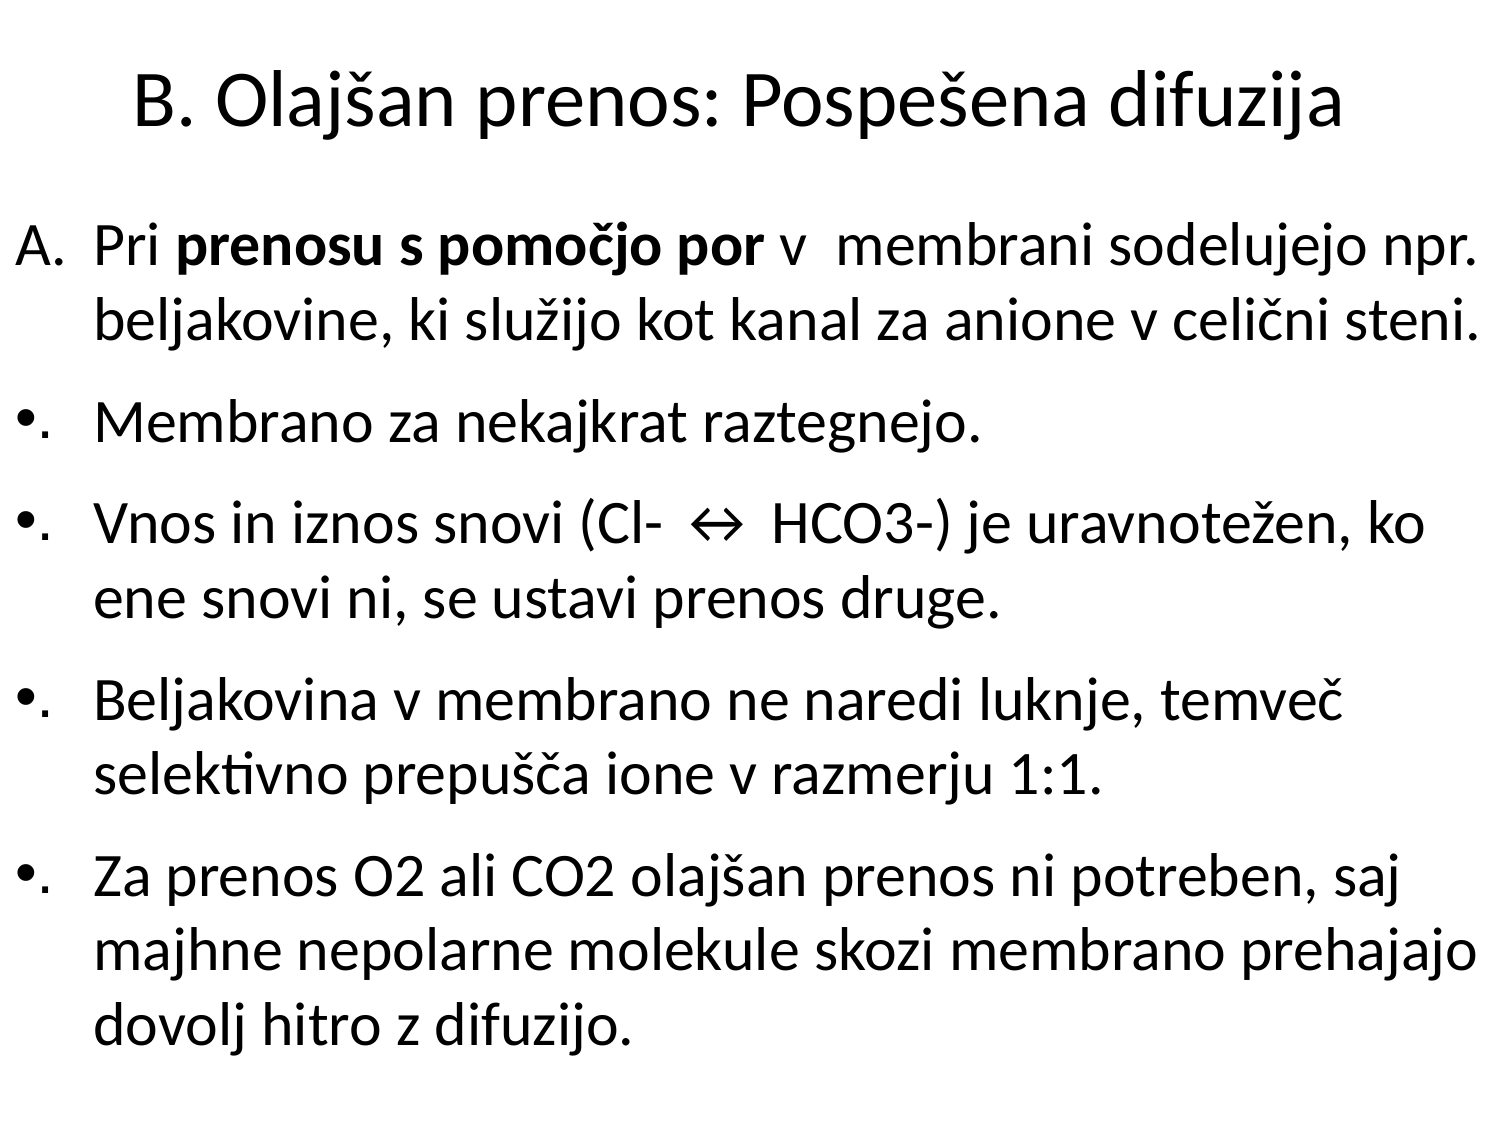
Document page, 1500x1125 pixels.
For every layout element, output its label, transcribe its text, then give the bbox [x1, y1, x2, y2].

list Pri prenosu s pomočjo por v membrani sodelujejo npr. beljakovine, ki služijo kot kanal za anione v celični steni. Membrano za nekajkrat raztegnejo. Vnos in iznos snovi (Cl- ↔ HCO3-) je uravnotežen, ko ene snovi ni, se ustavi prenos druge. Beljakovina v membrano ne naredi luknje, temveč selektivno prepušča ione v razmerju 1:1. Za prenos O2 ali CO2 olajšan prenos ni potreben, saj majhne nepolarne molekule skozi membrano prehajajo dovolj hitro z difuzijo. [0, 196, 1500, 1125]
title B. Olajšan prenos: Pospešena difuzija [64, 0, 1415, 188]
